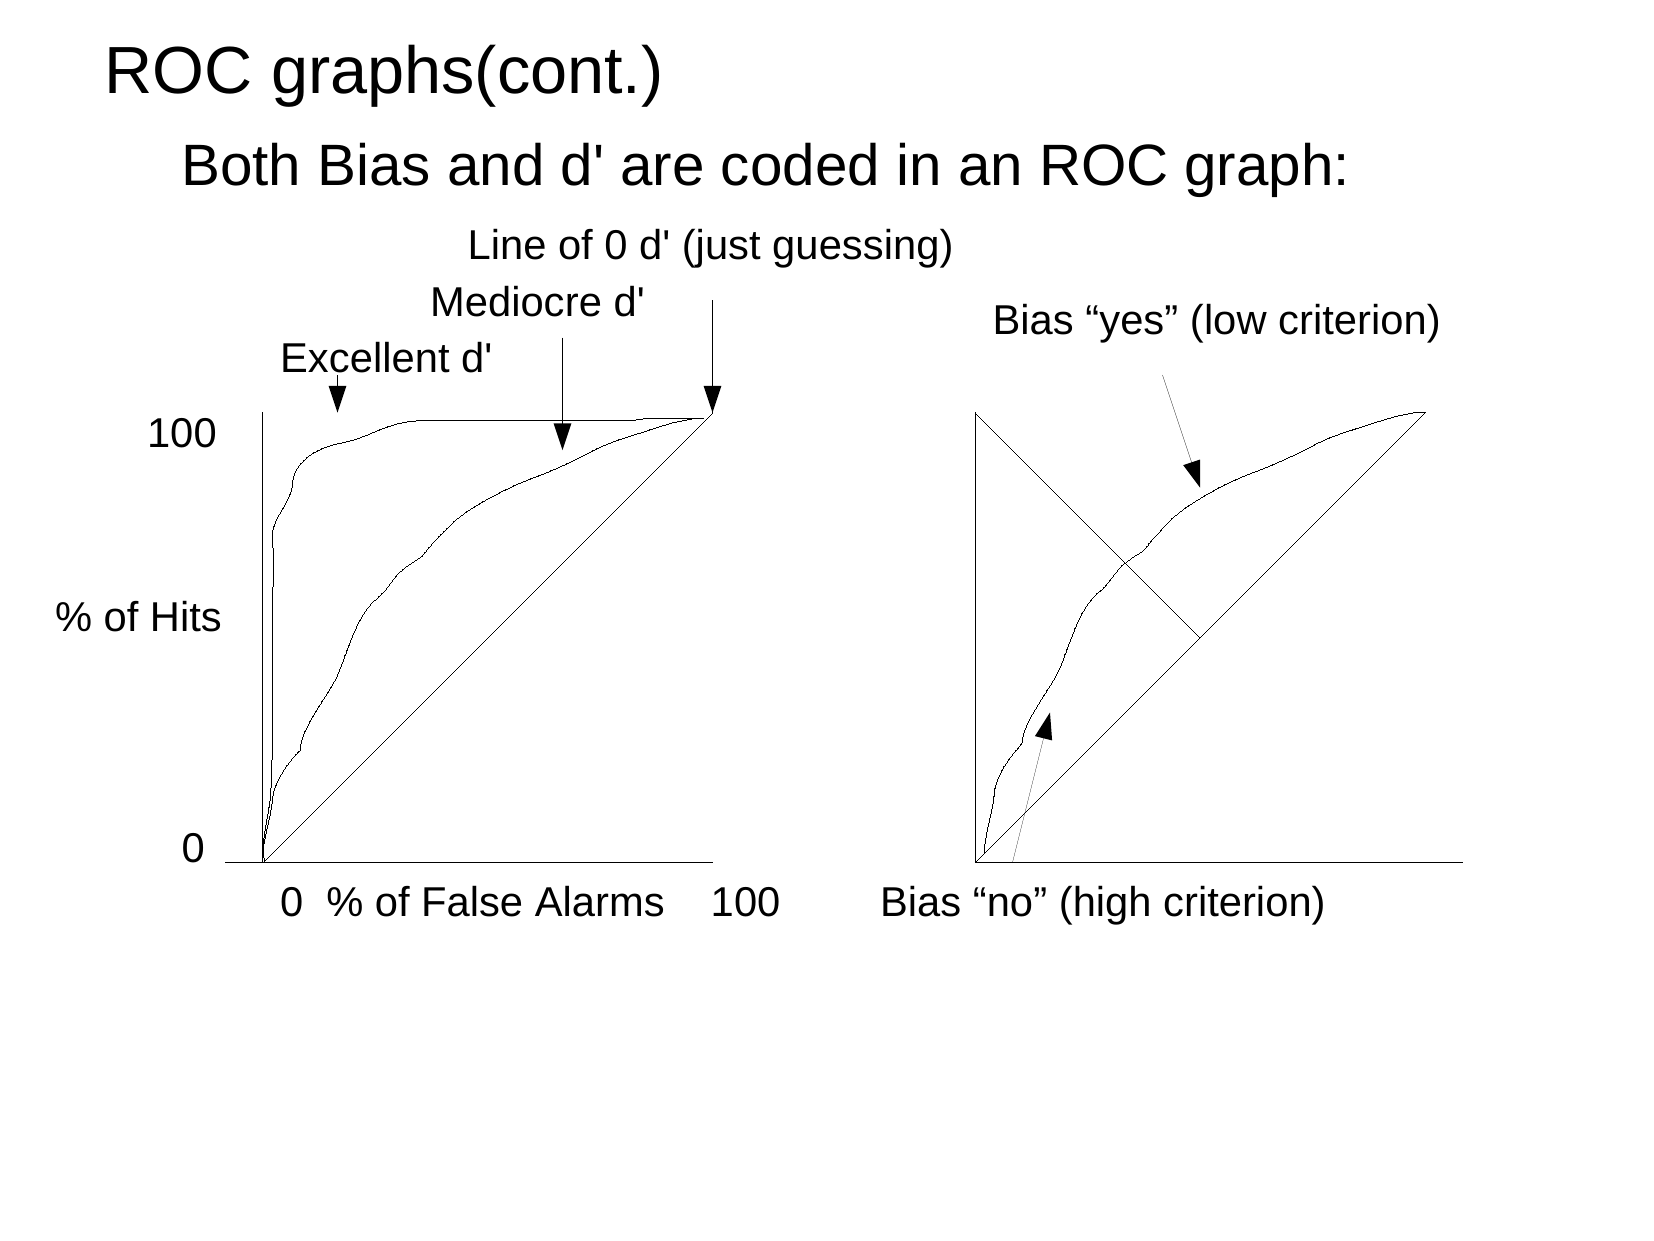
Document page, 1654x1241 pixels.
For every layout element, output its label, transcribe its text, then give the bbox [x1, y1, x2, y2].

list Line of 0 d' (just guessing) [450, 225, 1013, 300]
list Bias “no” (high criterion) [862, 881, 1426, 976]
list 0 % of False Alarms 100 [262, 881, 826, 976]
list ROC graphs(cont.) Both Bias and d' are coded in an ROC graph: [86, 37, 1576, 376]
list Mediocre d' [412, 281, 976, 376]
list Bias “yes” (low criterion) [975, 300, 1538, 394]
list Excellent d' [262, 337, 562, 431]
list 100 % of Hits 0 [37, 412, 226, 925]
list Excellent d' [563, 337, 826, 431]
